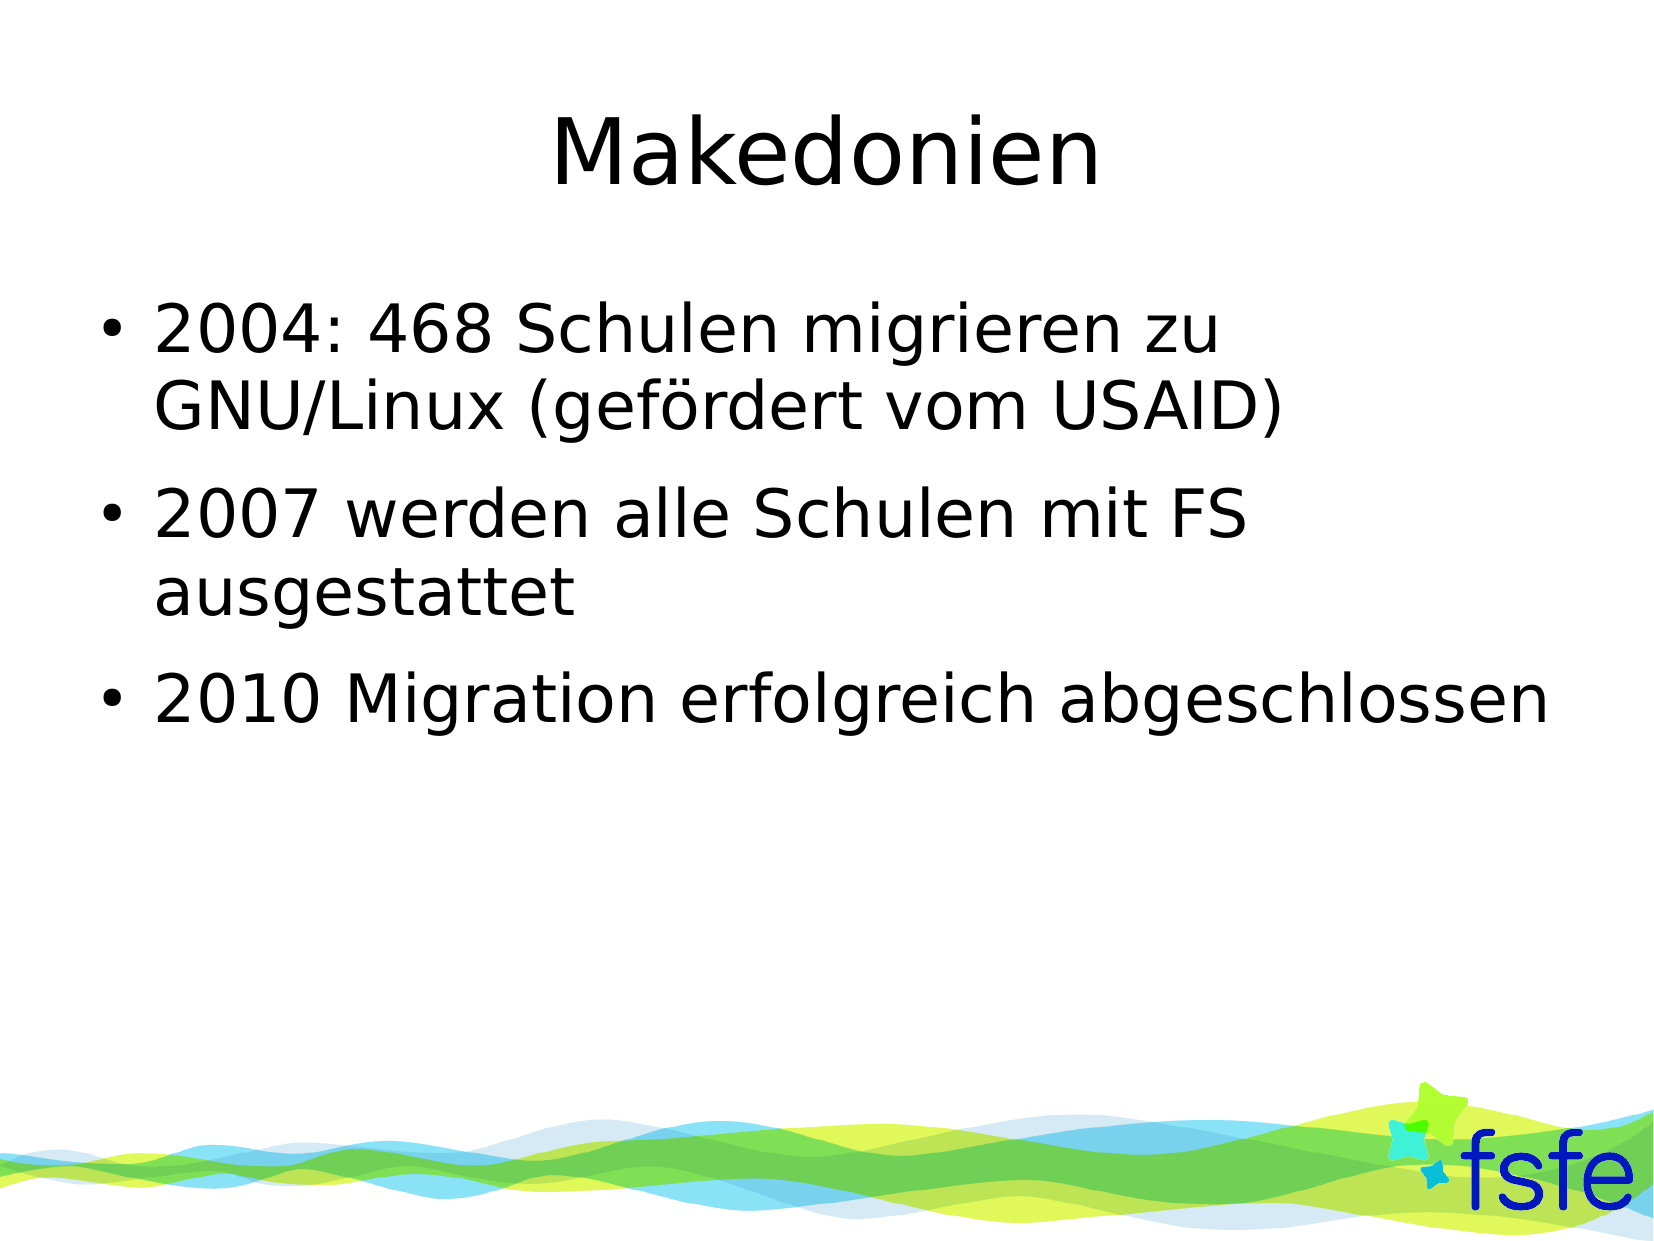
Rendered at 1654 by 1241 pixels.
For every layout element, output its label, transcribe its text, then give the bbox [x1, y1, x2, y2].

picture [0, 1081, 1654, 1241]
list 2004: 468 Schulen migrieren zu GNU/Linux (gefördert vom USAID) 2007 werden alle Schulen mit FS ausgestattet 2010 Migration erfolgreich abgeschlossen [82, 290, 1571, 1010]
title Makedonien [82, 49, 1571, 257]
